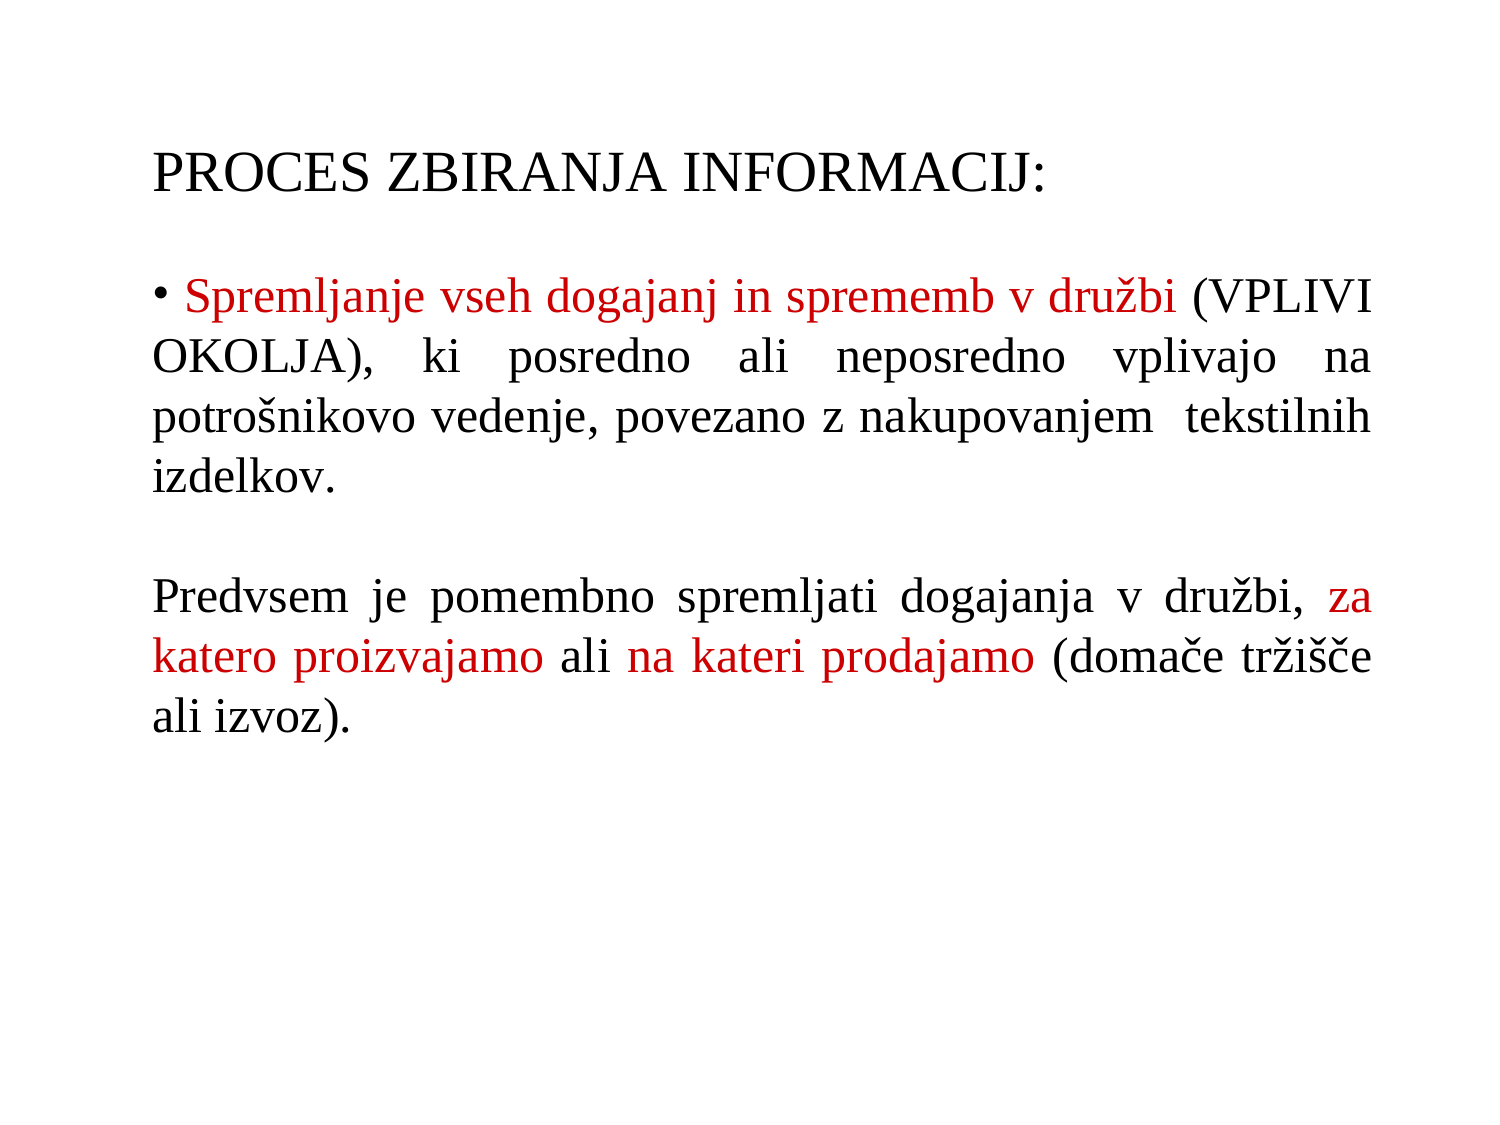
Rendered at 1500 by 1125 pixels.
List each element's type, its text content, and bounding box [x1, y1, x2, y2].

text_box PROCES ZBIRANJA INFORMACIJ: Spremljanje vseh dogajanj in sprememb v družbi (VPLIVI OKOLJA), ki posredno ali neposredno vplivajo na potrošnikovo vedenje, povezano z nakupovanjem tekstilnih izdelkov. Predvsem je pomembno spremljati dogajanja v družbi, za katero proizvajamo ali na kateri prodajamo (domače tržišče ali izvoz). [137, 125, 1388, 871]
